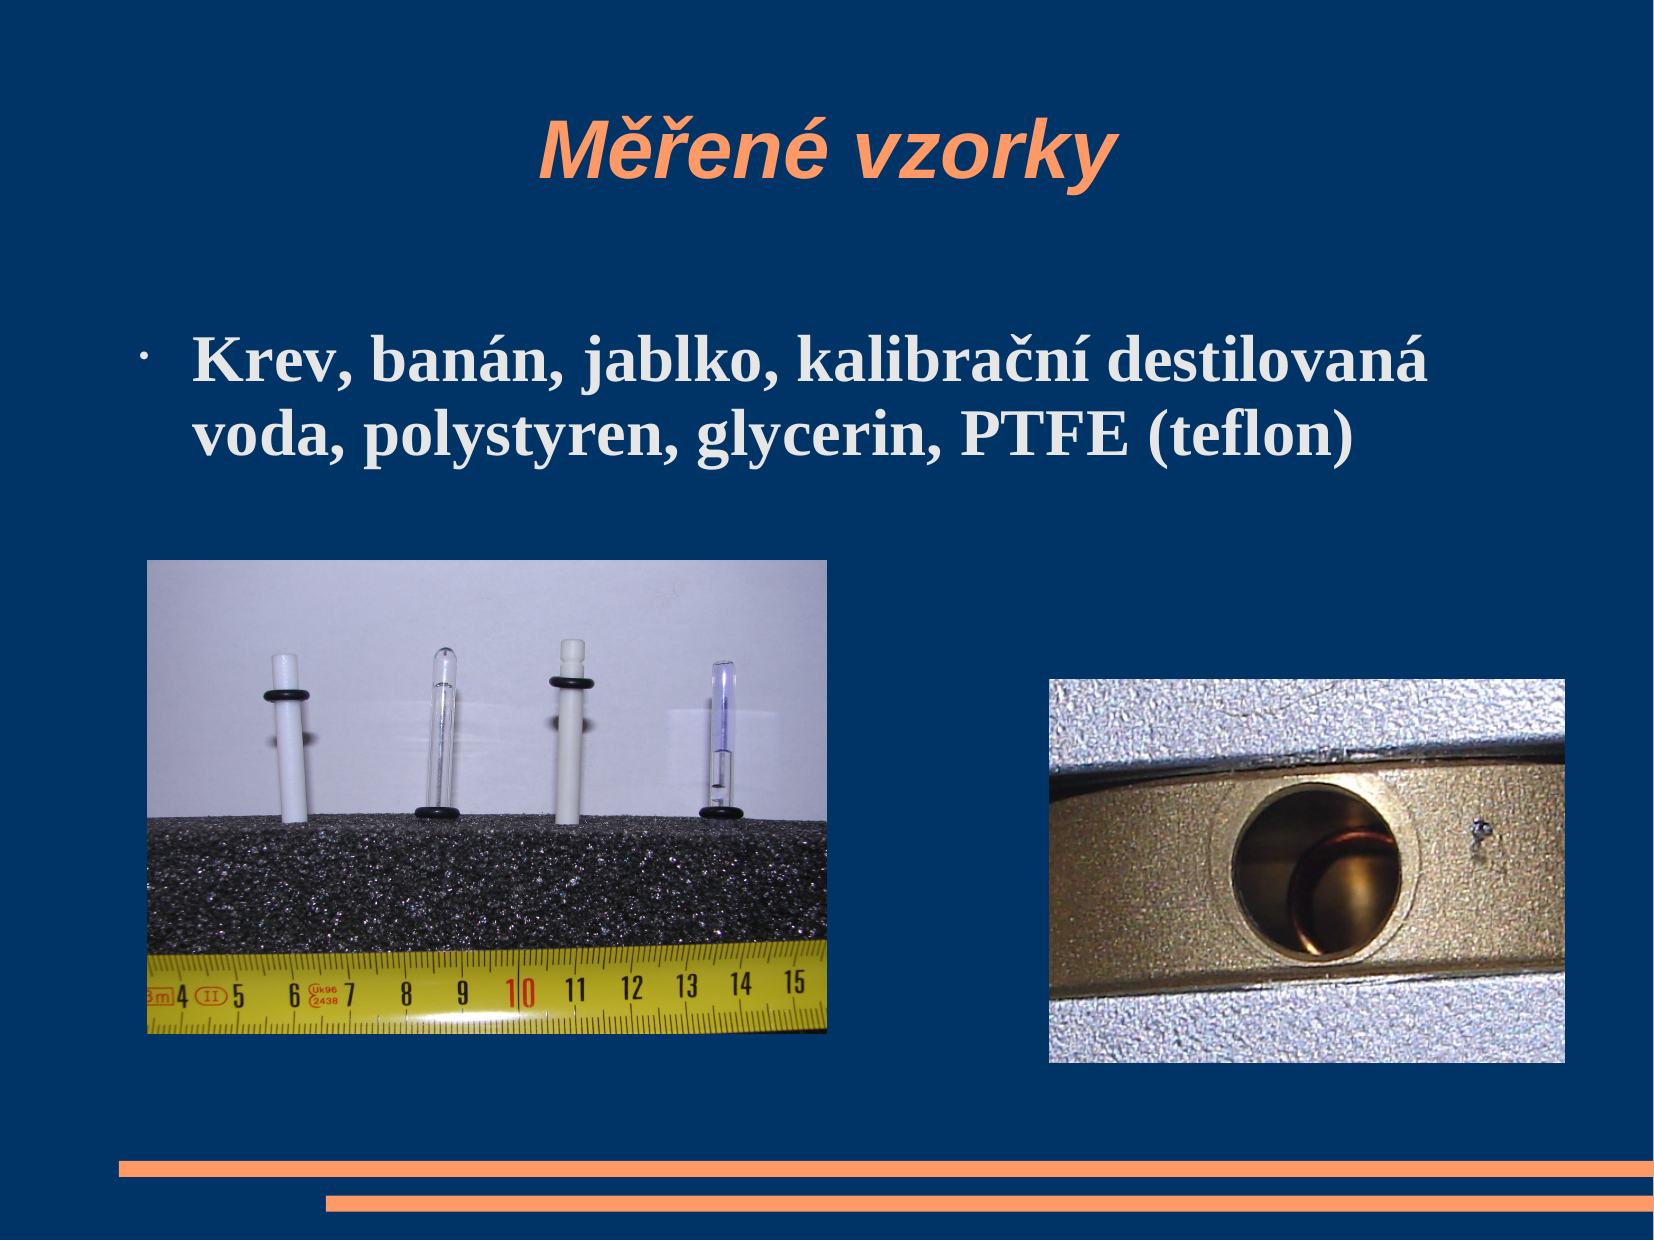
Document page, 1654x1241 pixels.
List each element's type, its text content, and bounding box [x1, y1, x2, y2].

picture [147, 560, 827, 1034]
title Měřené vzorky [121, 53, 1534, 247]
list Krev, banán, jablko, kalibrační destilovaná voda, polystyren, glycerin, PTFE (teflon) [121, 322, 1561, 1118]
picture [1049, 679, 1565, 1063]
